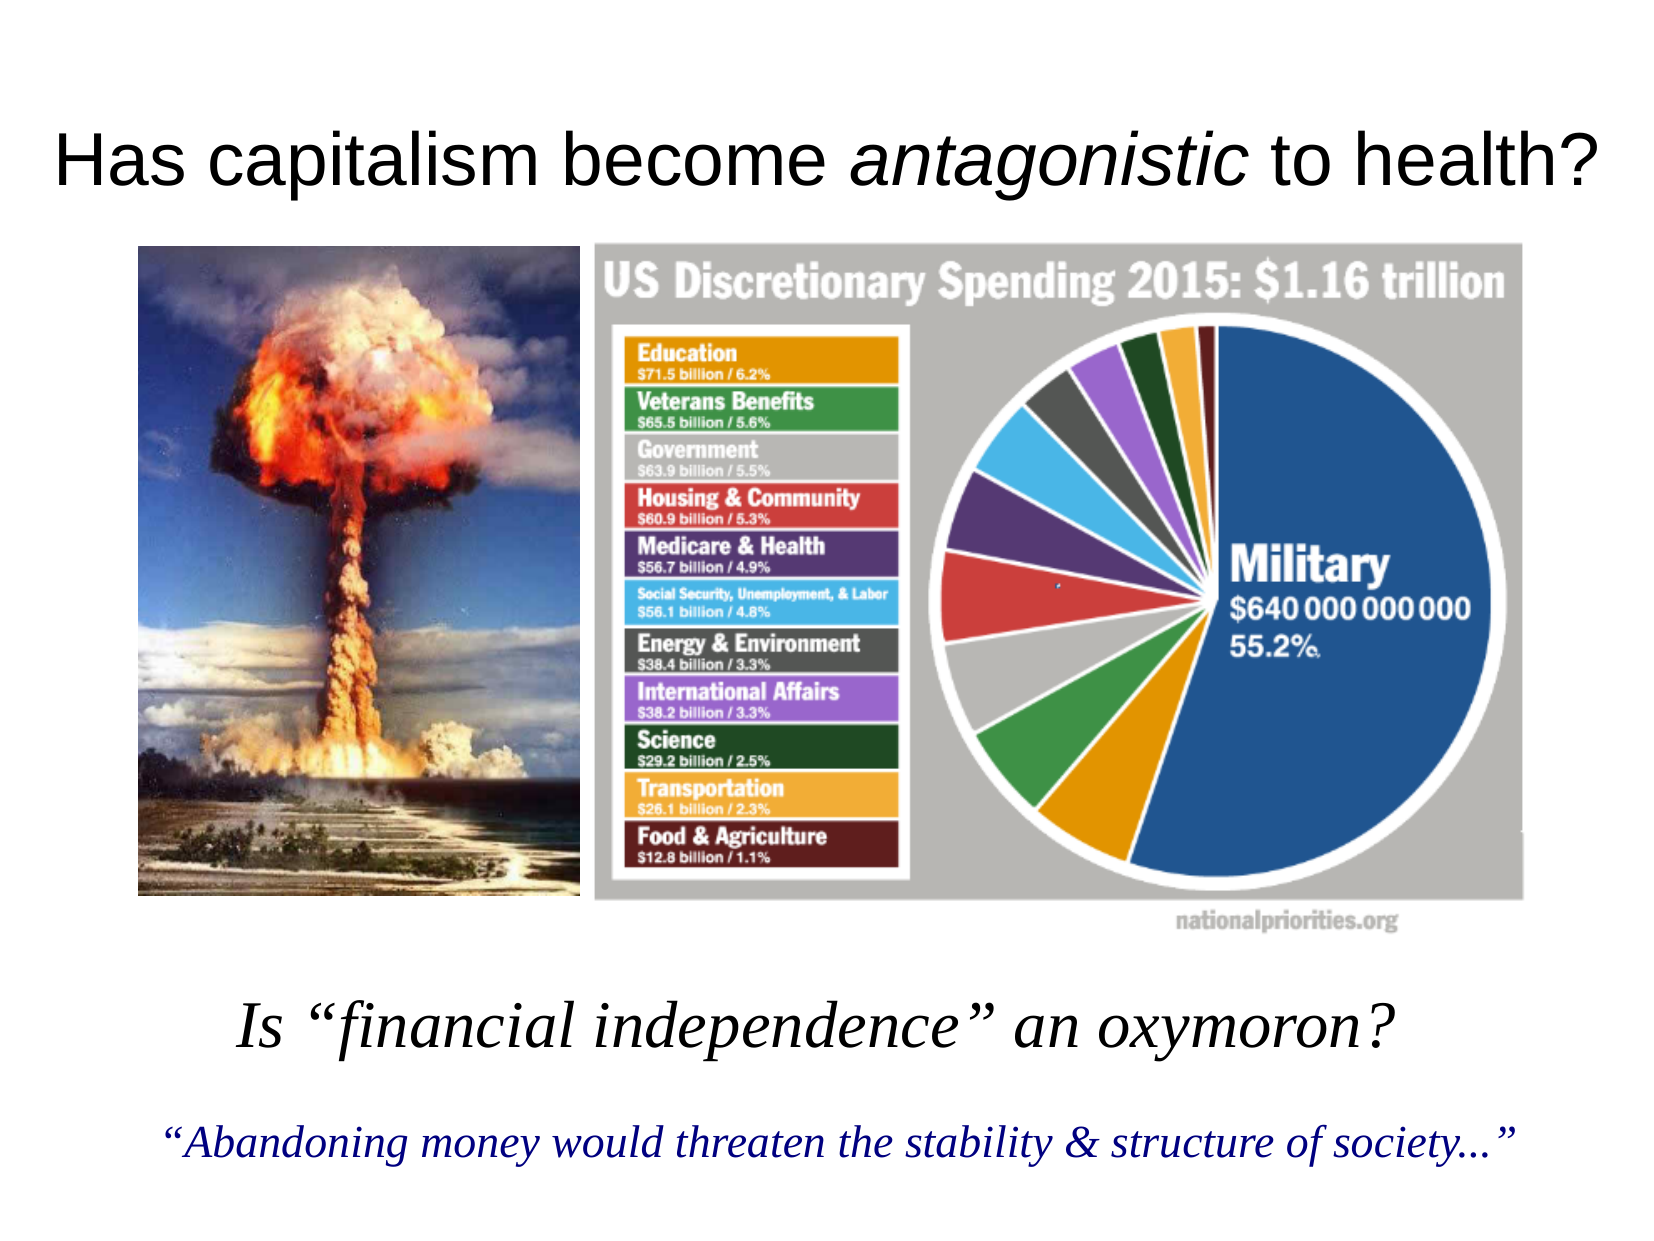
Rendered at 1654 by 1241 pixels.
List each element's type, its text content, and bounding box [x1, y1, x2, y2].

title Has capitalism become antagonistic to health? [23, 55, 1630, 263]
picture [138, 228, 1536, 946]
text_box Is “financial independence” an oxymoron? [93, 949, 1542, 1101]
text_box “Abandoning money would threaten the stability & structure of society...” [23, 1119, 1619, 1171]
